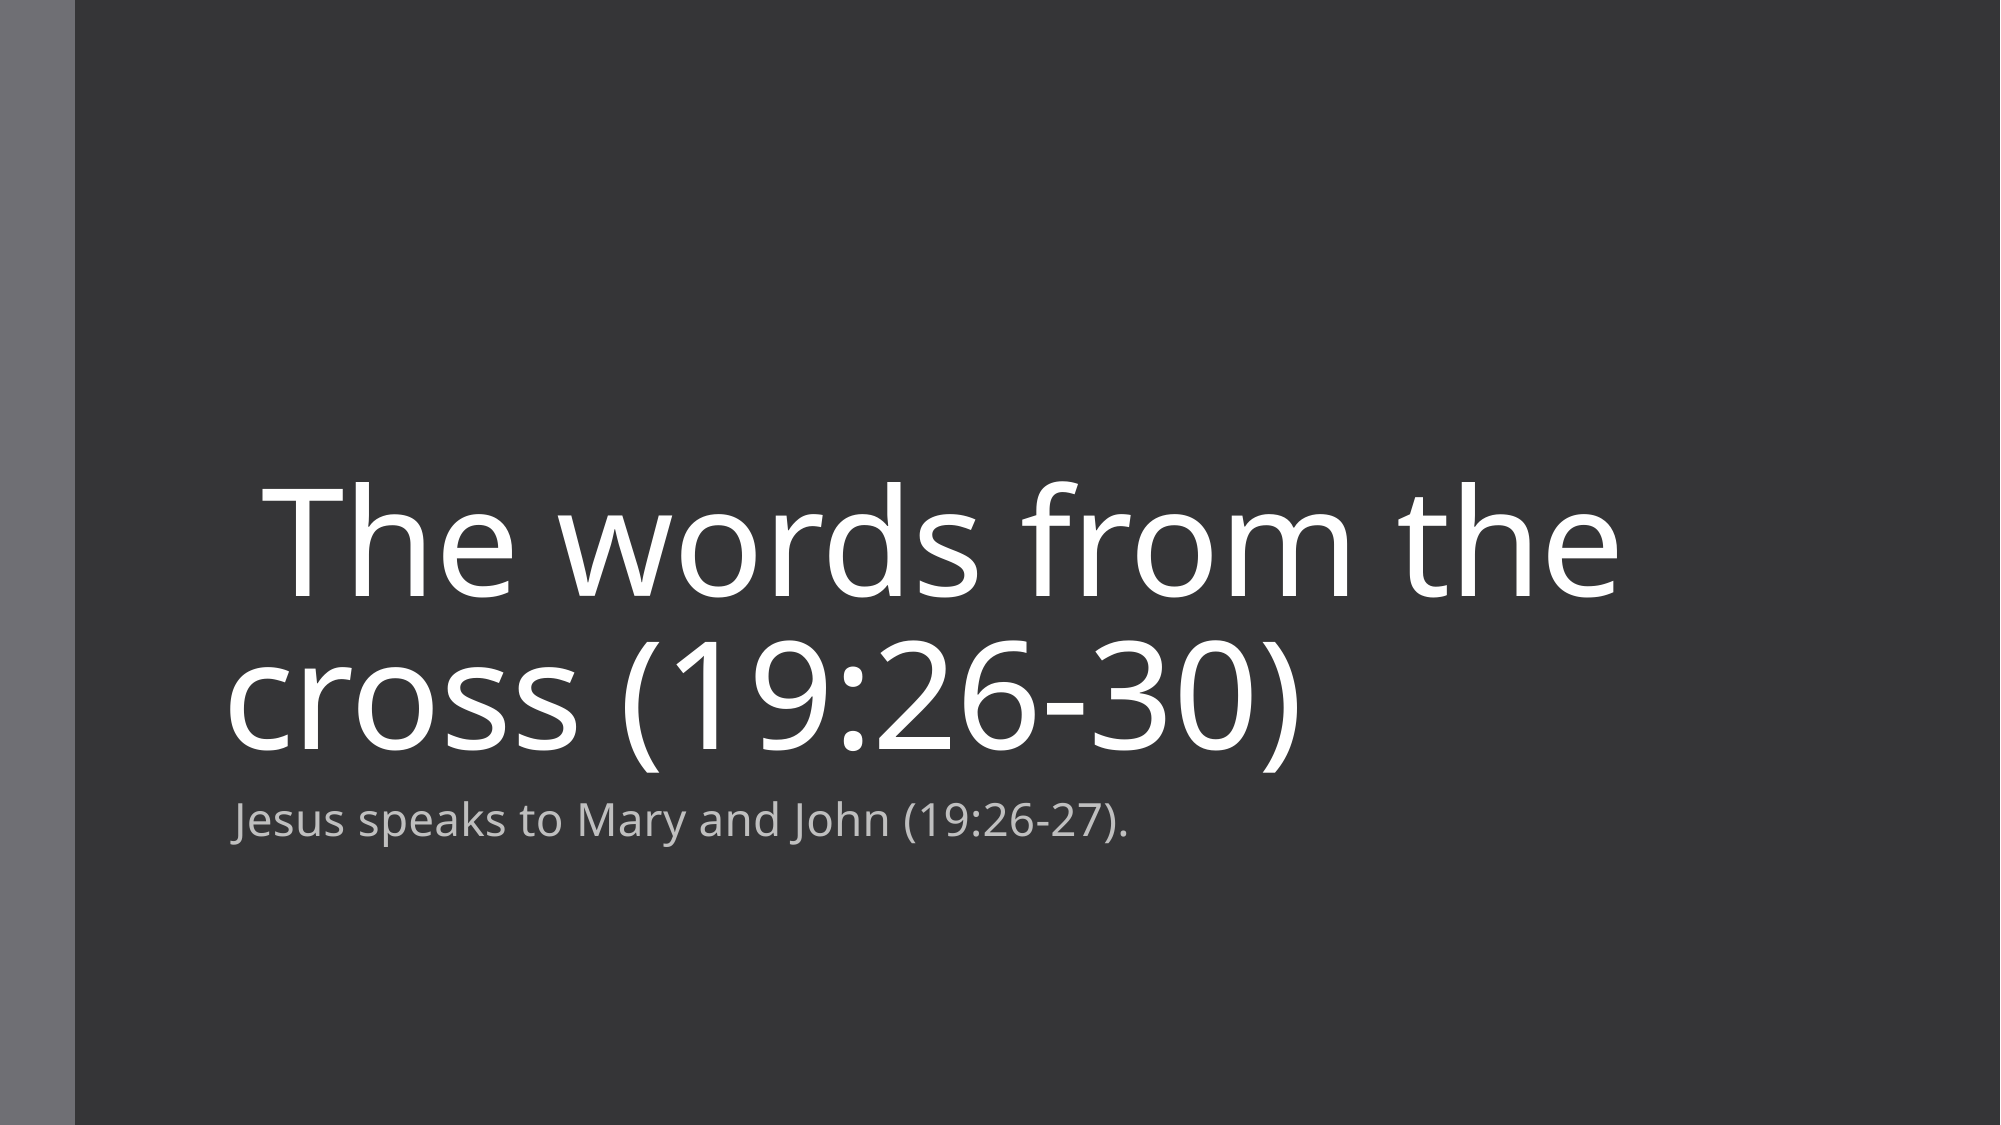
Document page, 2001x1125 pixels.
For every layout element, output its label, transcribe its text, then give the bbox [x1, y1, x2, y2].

title The words from the cross (19:26-30) [206, 124, 1752, 787]
subtitle Jesus speaks to Mary and John (19:26-27). [206, 787, 1752, 1066]
